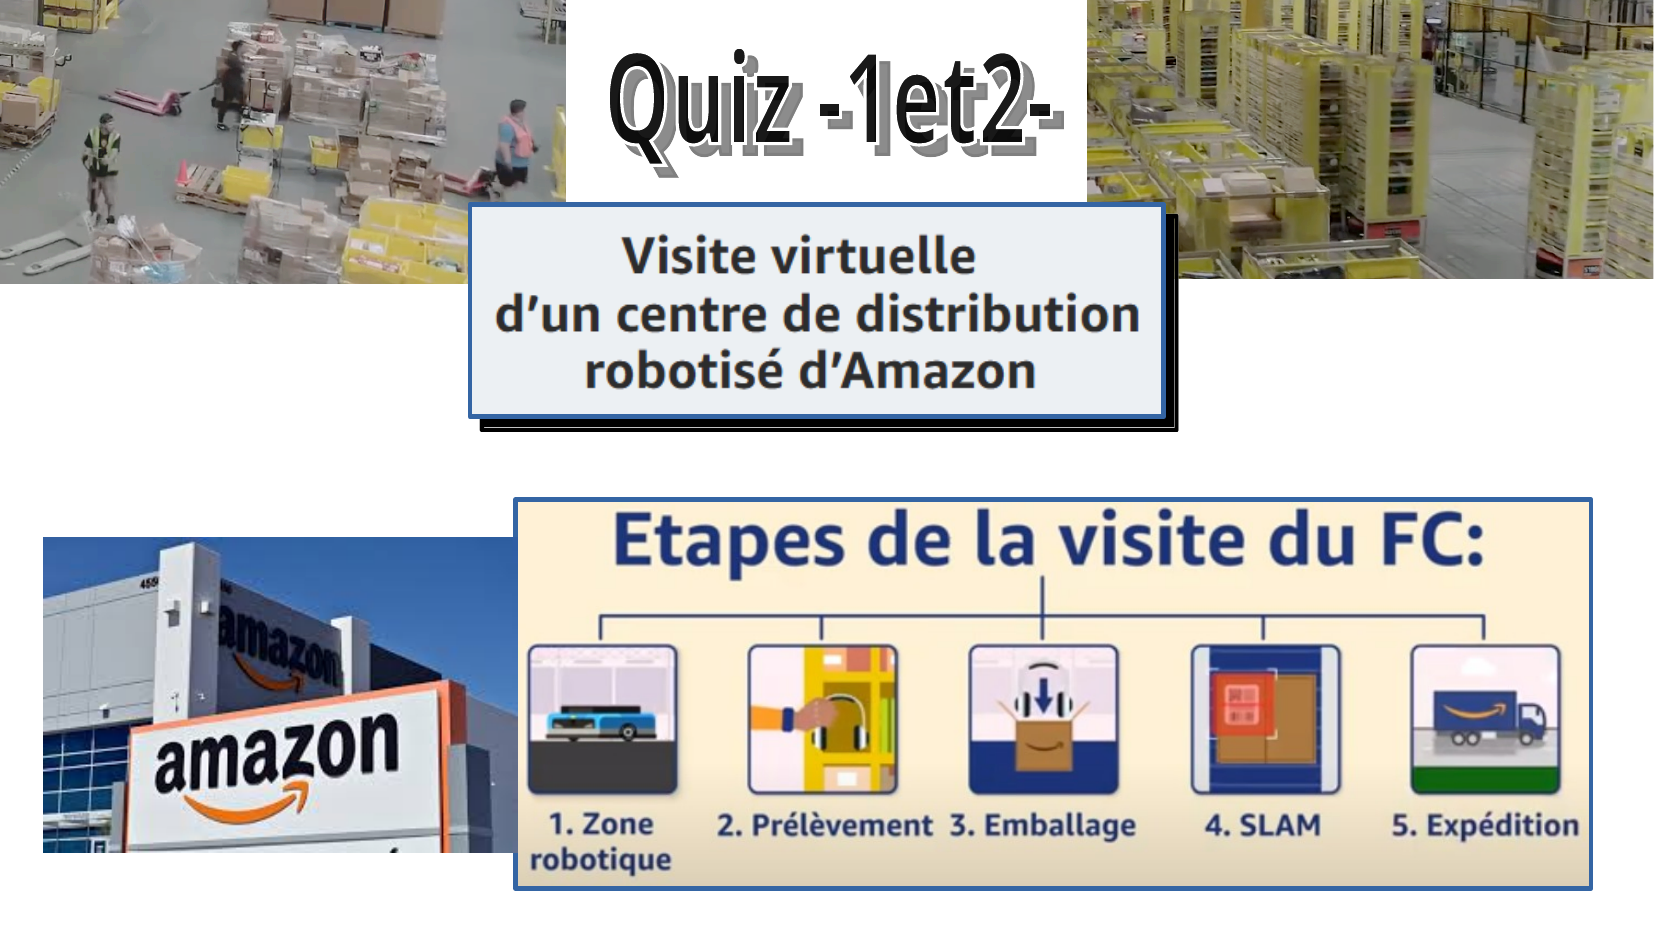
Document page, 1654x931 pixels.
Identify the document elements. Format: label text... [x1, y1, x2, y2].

text_box Quiz -1et2- [981, 51, 1024, 144]
picture [472, 206, 1162, 415]
picture [43, 501, 1589, 886]
text_box Quiz -1et2- [1028, 101, 1052, 118]
text_box Quiz -1et2- [818, 101, 841, 118]
text_box Quiz -1et2- [732, 47, 747, 66]
picture [0, 0, 566, 284]
text_box Quiz -1et2- [847, 53, 878, 144]
text_box Quiz -1et2- [608, 51, 666, 166]
text_box Quiz -1et2- [943, 59, 976, 145]
text_box Quiz -1et2- [677, 74, 720, 145]
picture [1087, 0, 1654, 279]
text_box Quiz -1et2- [732, 74, 746, 144]
text_box Quiz -1et2- [895, 73, 938, 145]
text_box Quiz -1et2- [754, 74, 791, 144]
